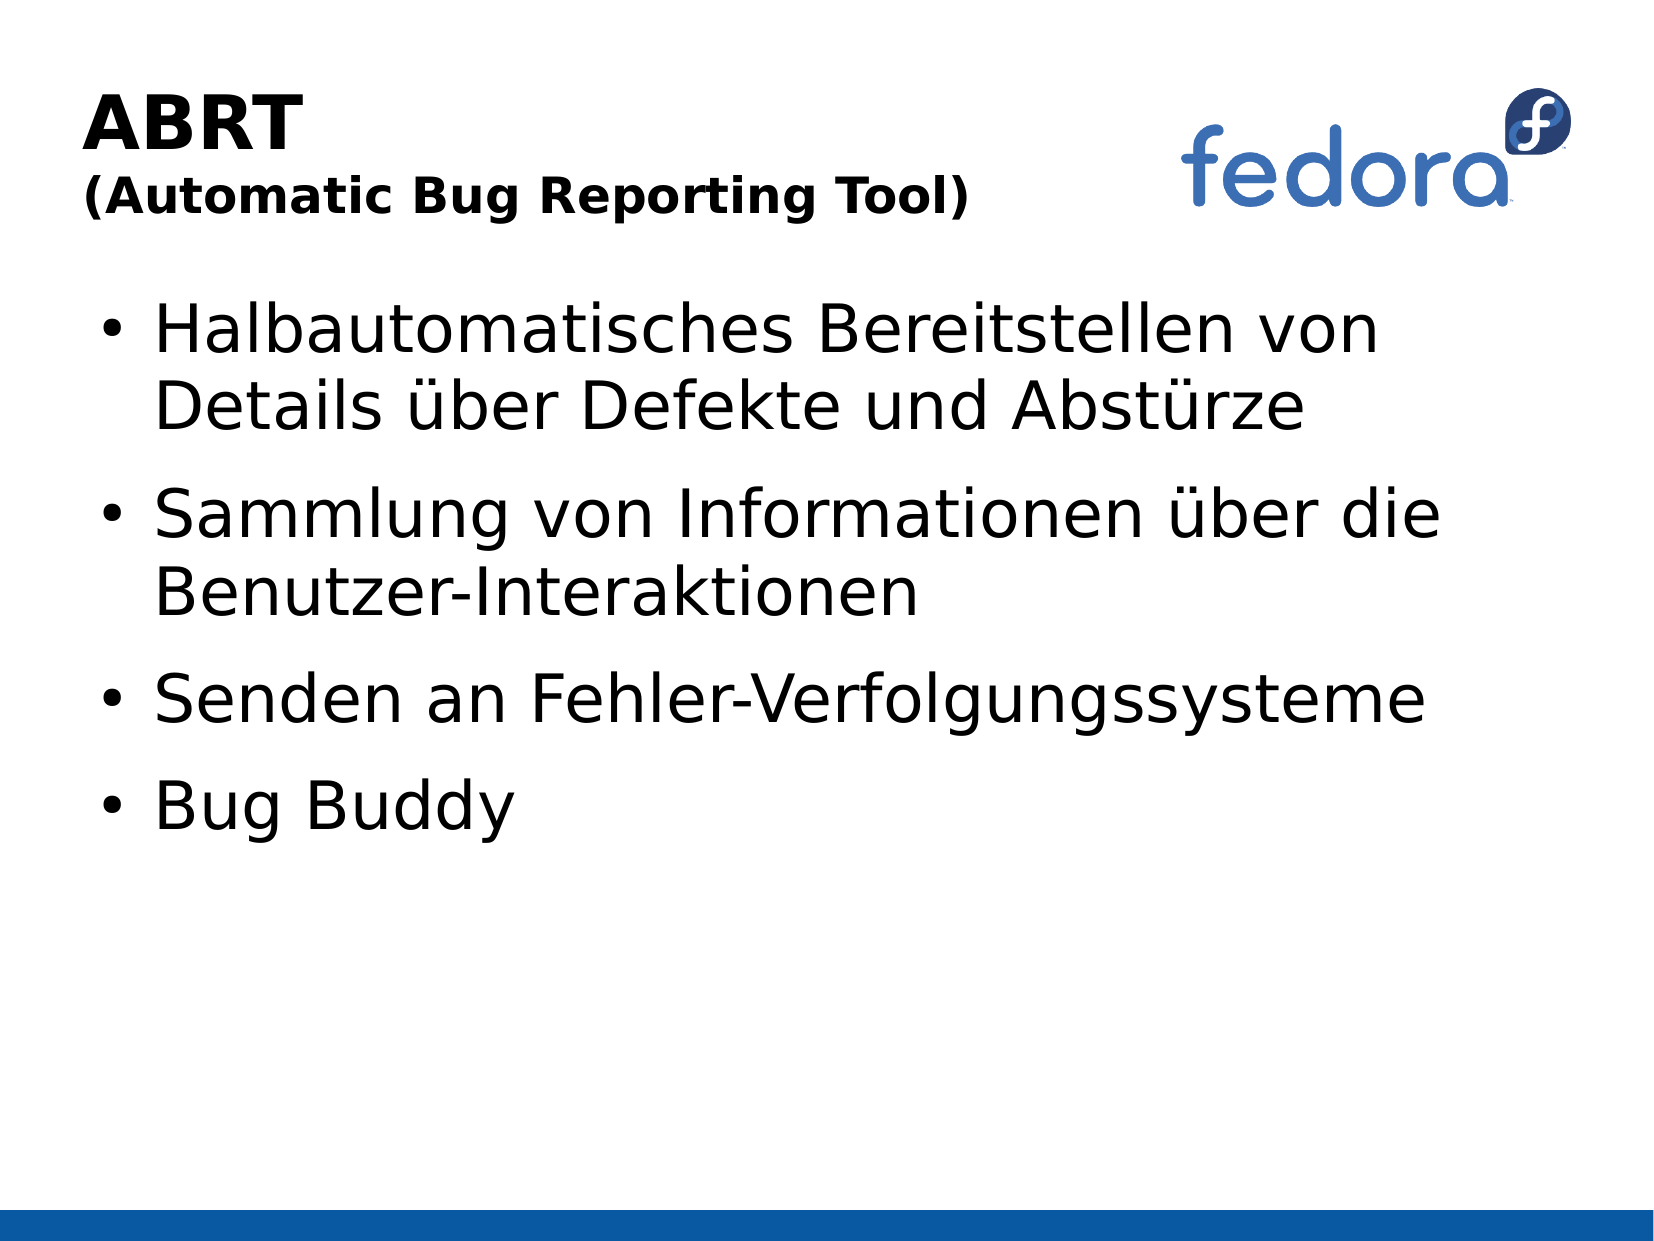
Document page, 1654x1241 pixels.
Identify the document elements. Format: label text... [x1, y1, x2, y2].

picture [0, 1210, 1654, 1241]
title ABRT (Automatic Bug Reporting Tool) [82, 56, 1571, 250]
list Halbautomatisches Bereitstellen von Details über Defekte und Abstürze Sammlung von Informationen über die Benutzer-Interaktionen Senden an Fehler-Verfolgungssysteme Bug Buddy [82, 290, 1571, 1109]
